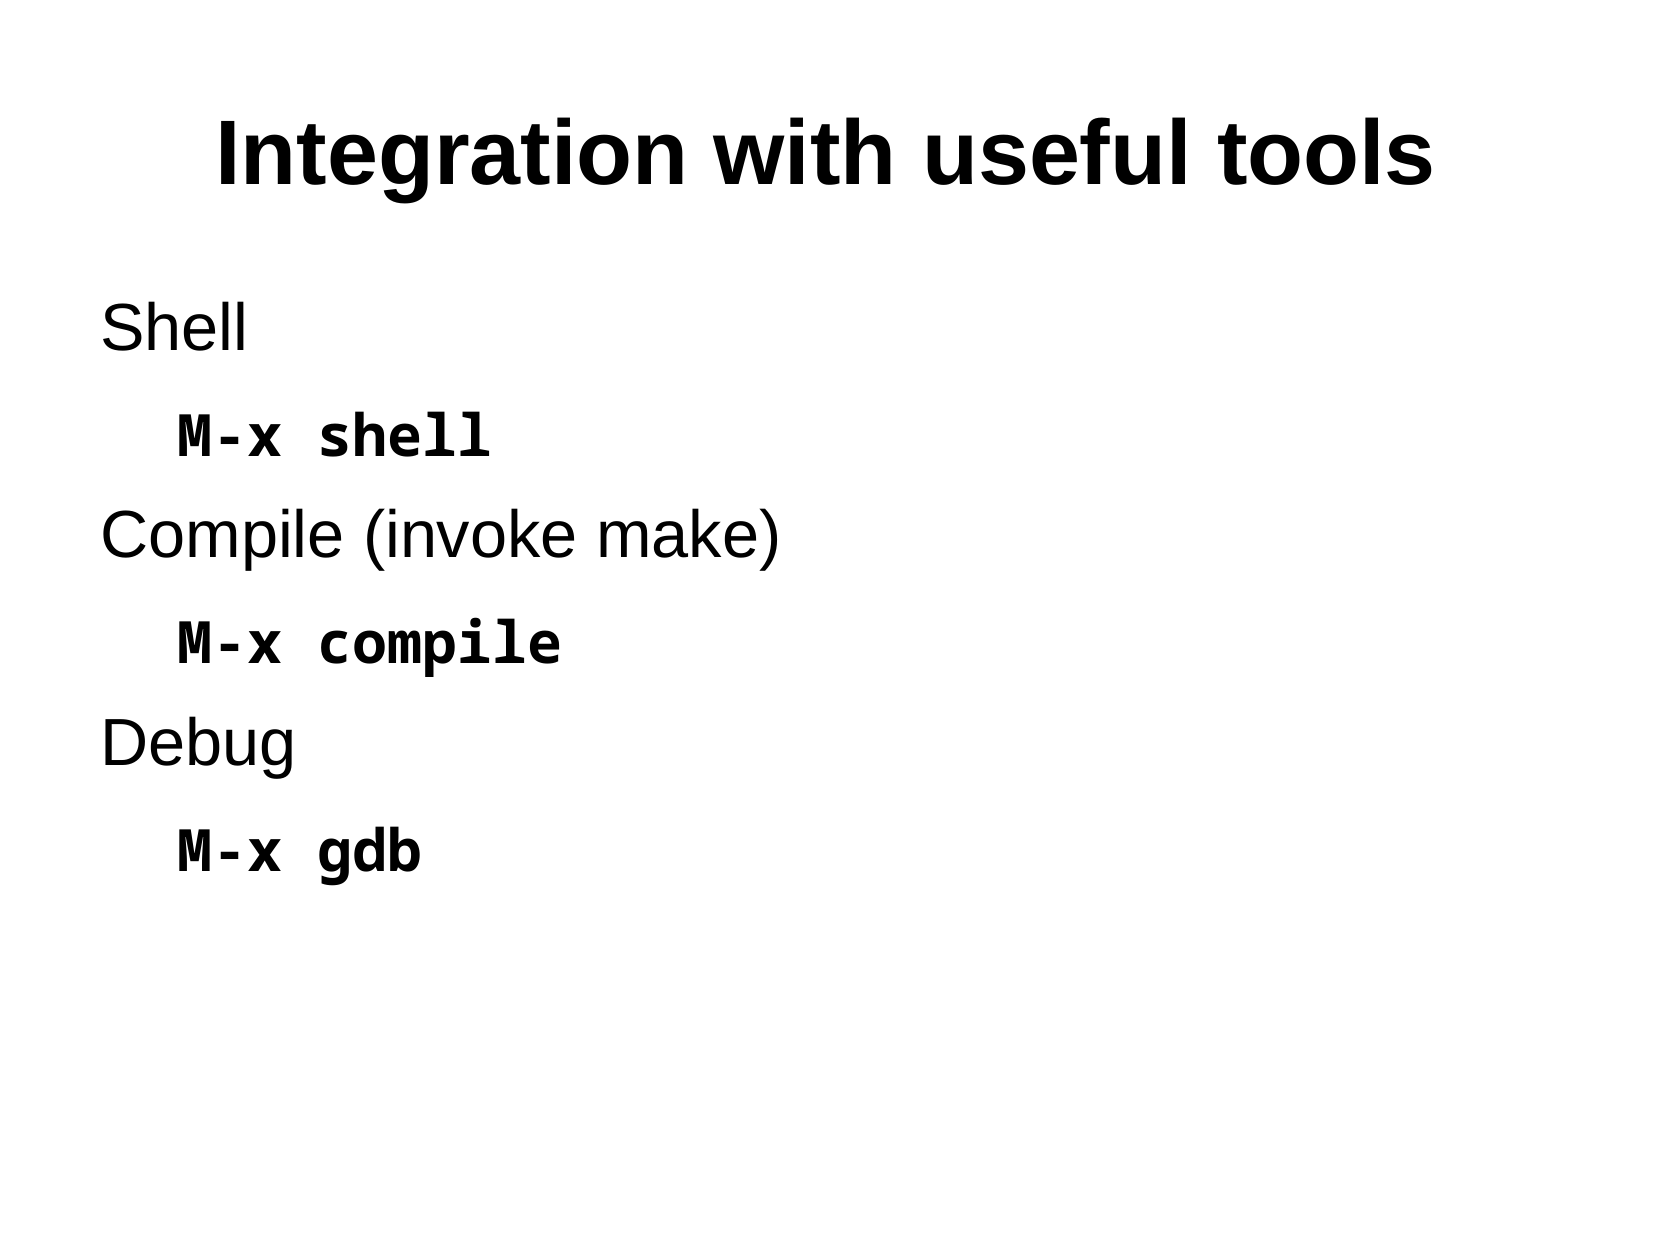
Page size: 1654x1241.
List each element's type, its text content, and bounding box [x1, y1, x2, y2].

title Integration with useful tools [82, 56, 1571, 250]
list Shell M-x shell Compile (invoke make) M-x compile Debug M-x gdb [82, 290, 1571, 1094]
